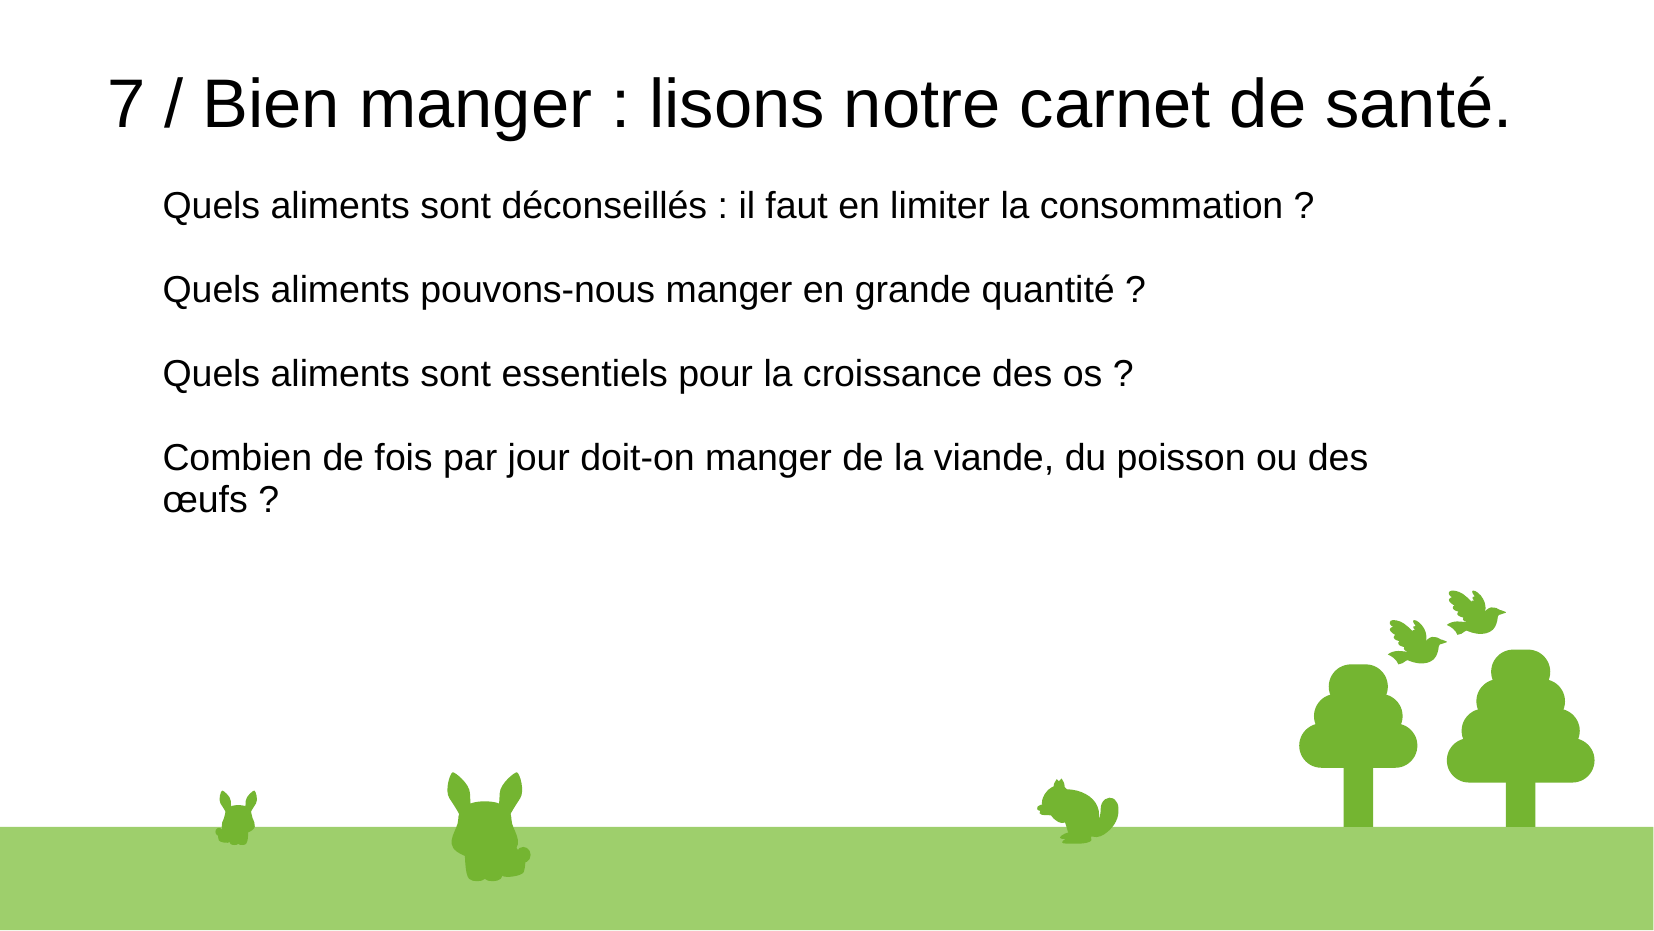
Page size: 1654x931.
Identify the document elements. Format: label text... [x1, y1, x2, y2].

text_box Quels aliments sont déconseillés : il faut en limiter la consommation ? Quels aliments pouvons-nous manger en grande quantité ? Quels aliments sont essentiels pour la croissance des os ? Combien de fois par jour doit-on manger de la viande, du poisson ou des œufs ? [147, 177, 1506, 591]
title 7 / Bien manger : lisons notre carnet de santé. [88, 29, 1565, 178]
